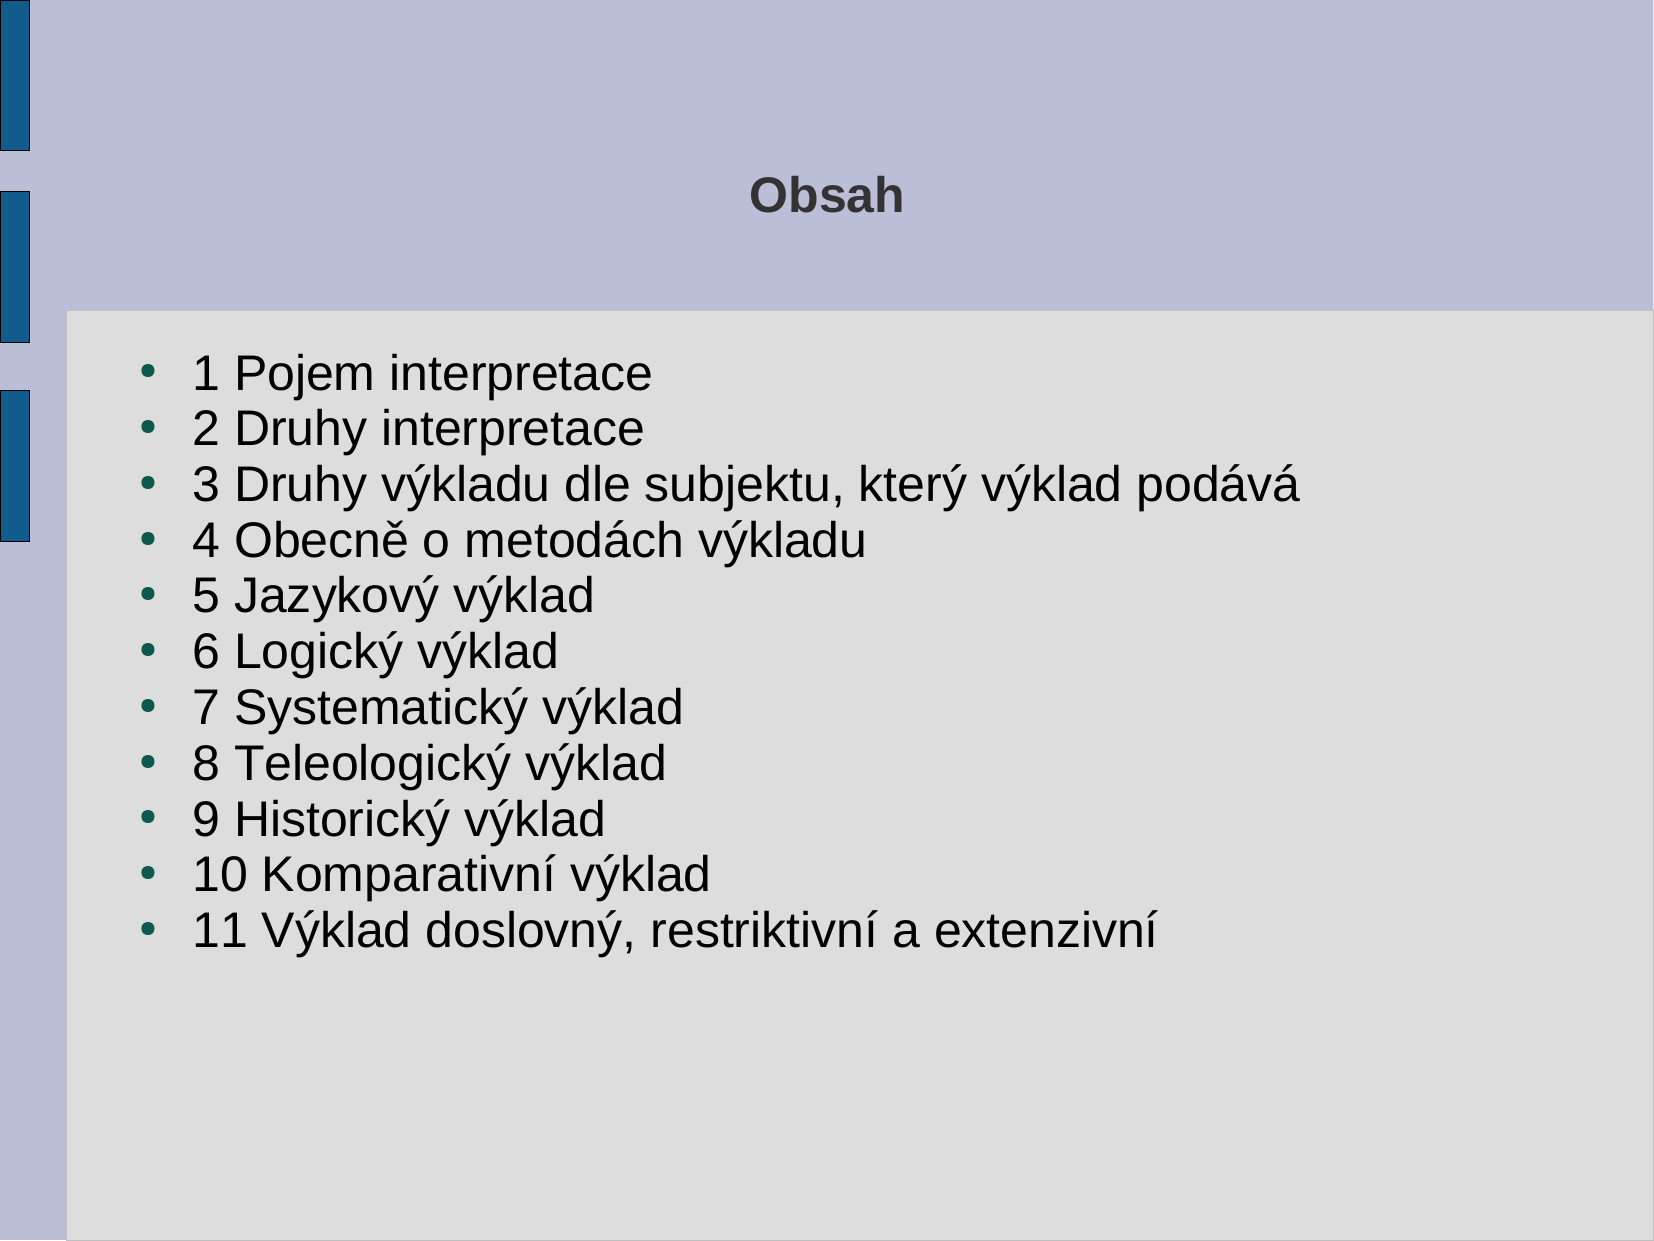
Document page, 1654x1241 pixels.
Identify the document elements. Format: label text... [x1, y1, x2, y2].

title Obsah [121, 91, 1534, 299]
list 1 Pojem interpretace 2 Druhy interpretace 3 Druhy výkladu dle subjektu, který výklad podává 4 Obecně o metodách výkladu 5 Jazykový výklad 6 Logický výklad 7 Systematický výklad 8 Teleologický výklad 9 Historický výklad 10 Komparativní výklad 11 Výklad doslovný, restriktivní a extenzivní [121, 344, 1534, 1127]
